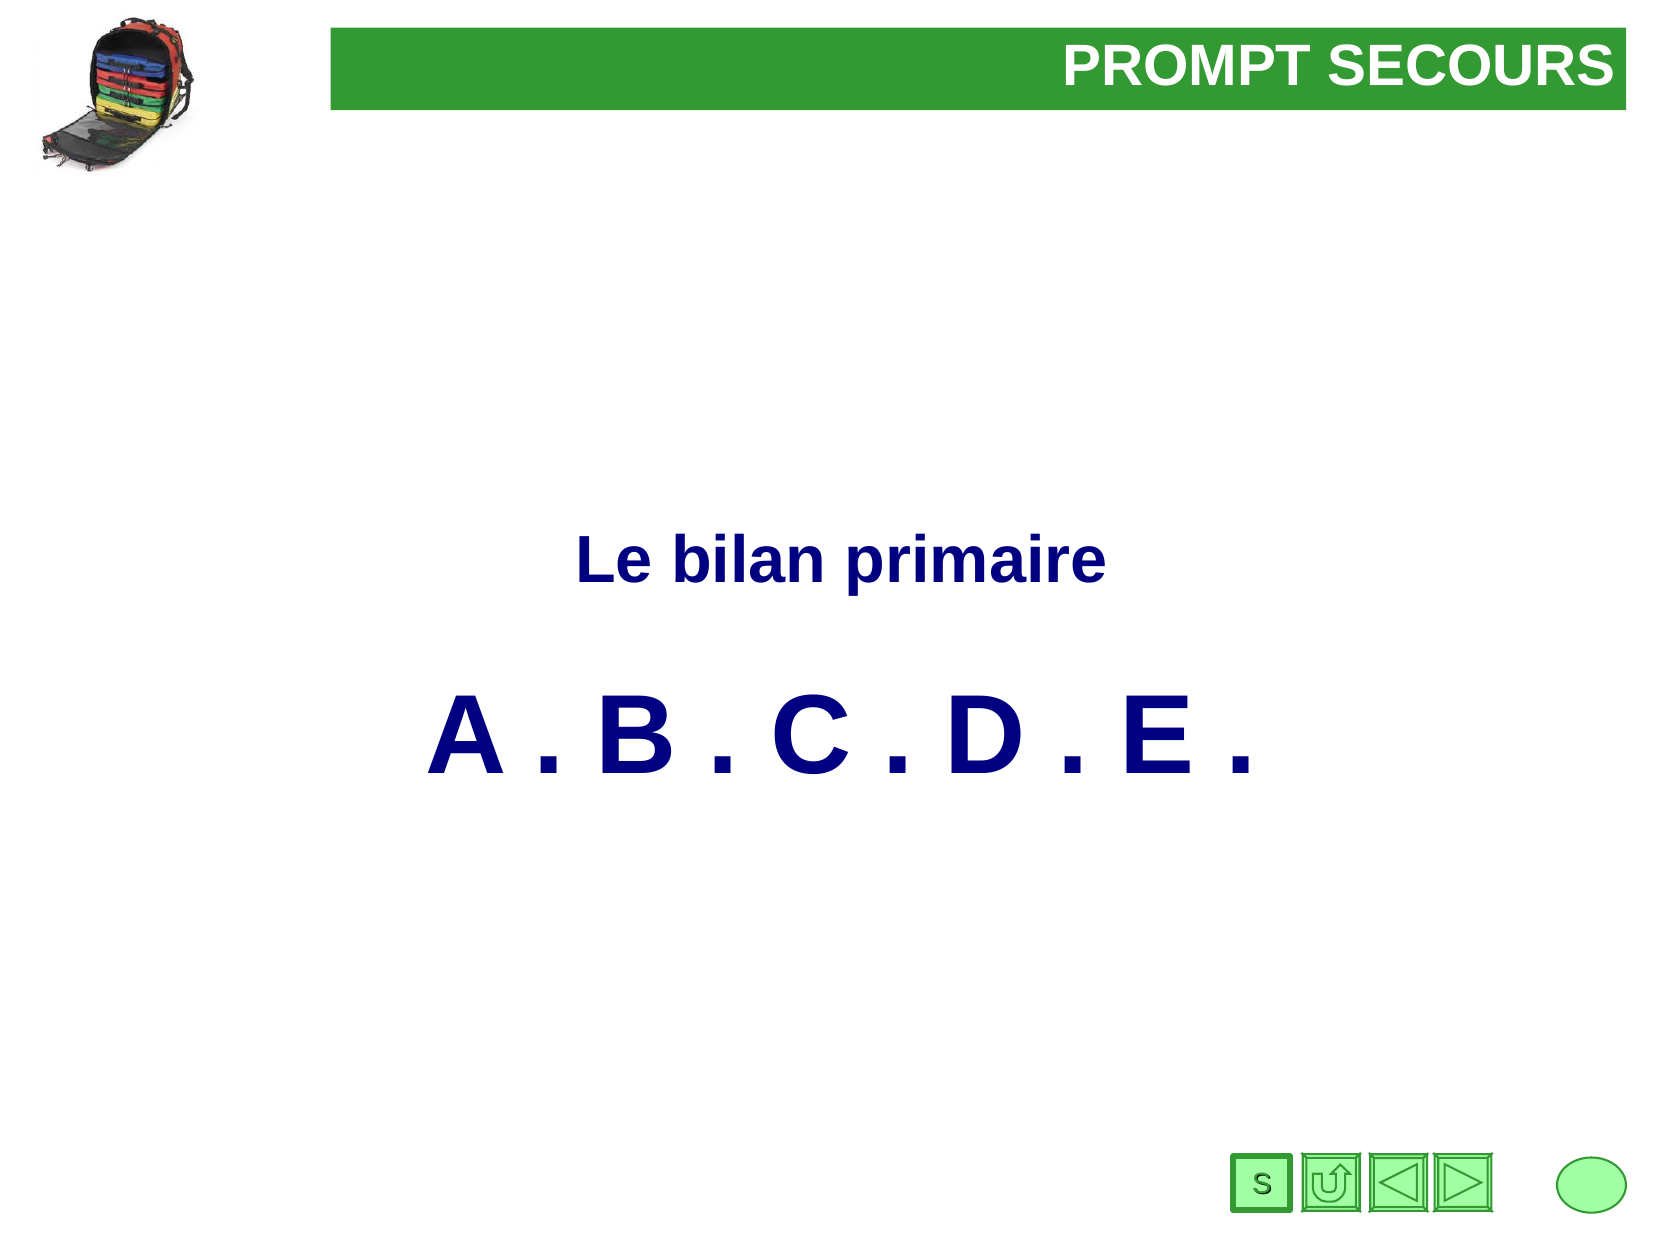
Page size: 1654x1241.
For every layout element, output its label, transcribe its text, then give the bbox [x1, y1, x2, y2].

text_box PROMPT SECOURS [330, 25, 1630, 107]
text_box [1556, 1157, 1626, 1213]
picture [29, 5, 201, 183]
text_box Le bilan primaire A . B . C . D . E . [141, 618, 1542, 702]
